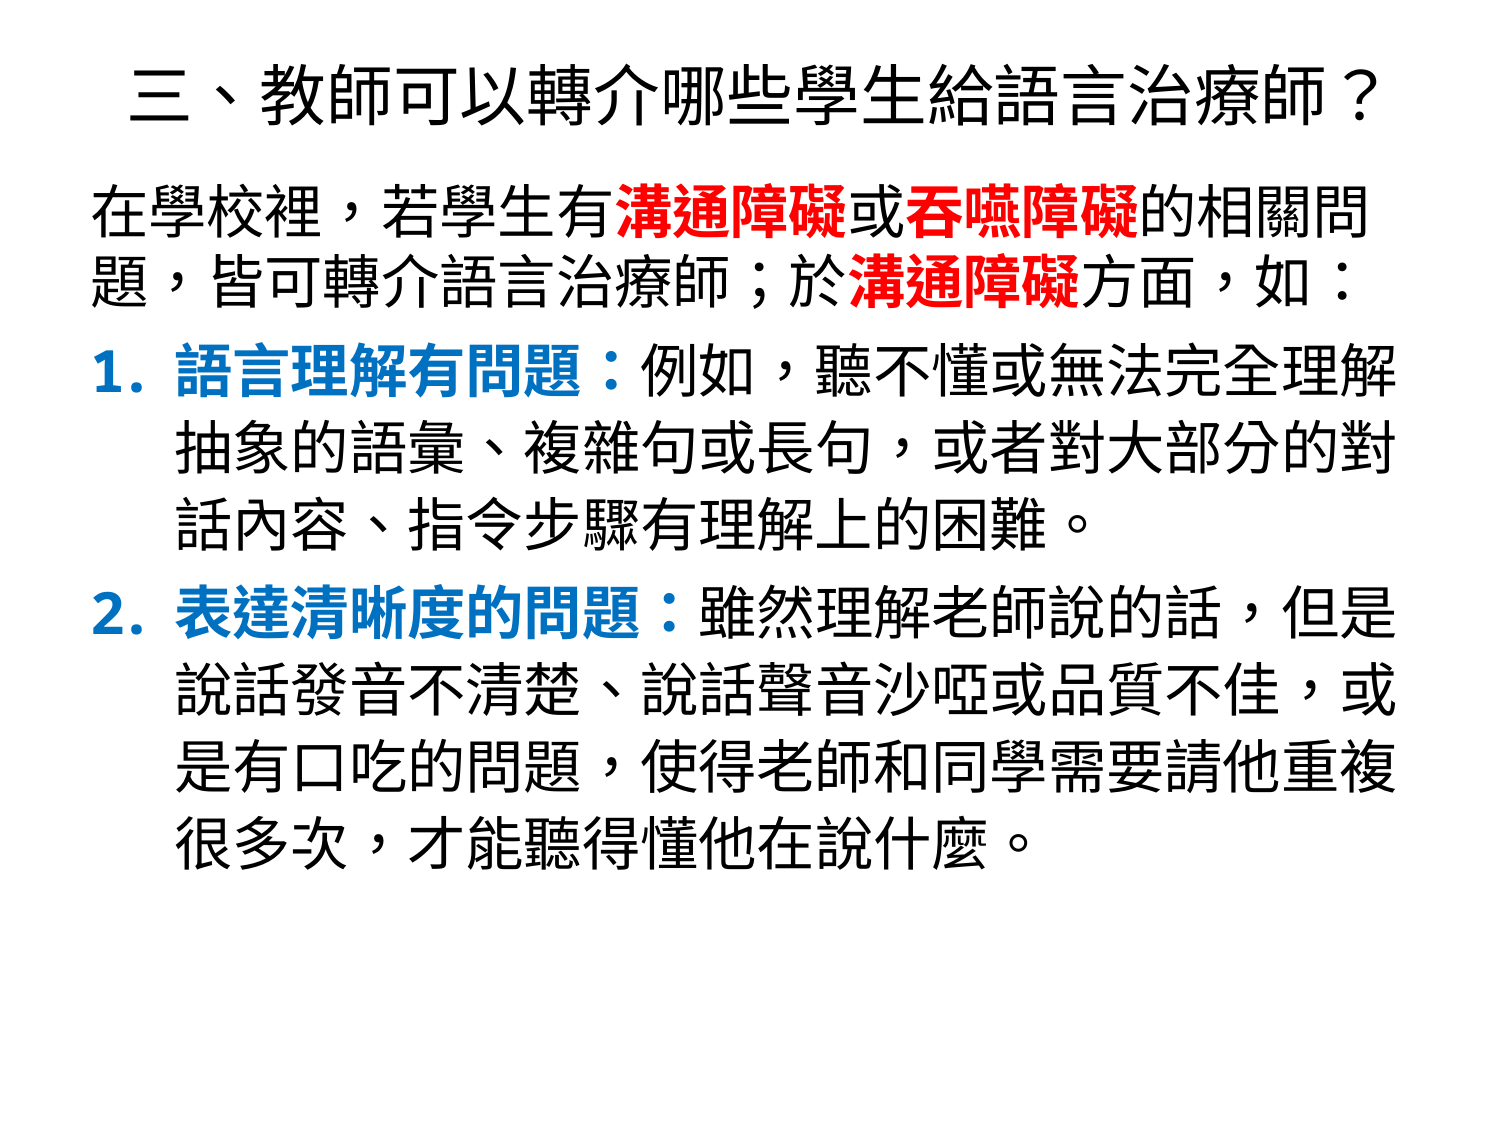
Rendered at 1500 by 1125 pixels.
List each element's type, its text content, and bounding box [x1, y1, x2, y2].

list 在學校裡，若學生有溝通障礙或吞嚥障礙的相關問題，皆可轉介語言治療師；於溝通障礙方面，如： 語言理解有問題：例如，聽不懂或無法完全理解抽象的語彙、複雜句或長句，或者對大部分的對話內容、指令步驟有理解上的困難。 表達清晰度的問題：雖然理解老師說的話，但是說話發音不清楚、說話聲音沙啞或品質不佳，或是有口吃的問題，使得老師和同學需要請他重複很多次，才能聽得懂他在說什麼。 [75, 167, 1425, 1100]
title 三、教師可以轉介哪些學生給語言治療師？ [73, 32, 1448, 156]
